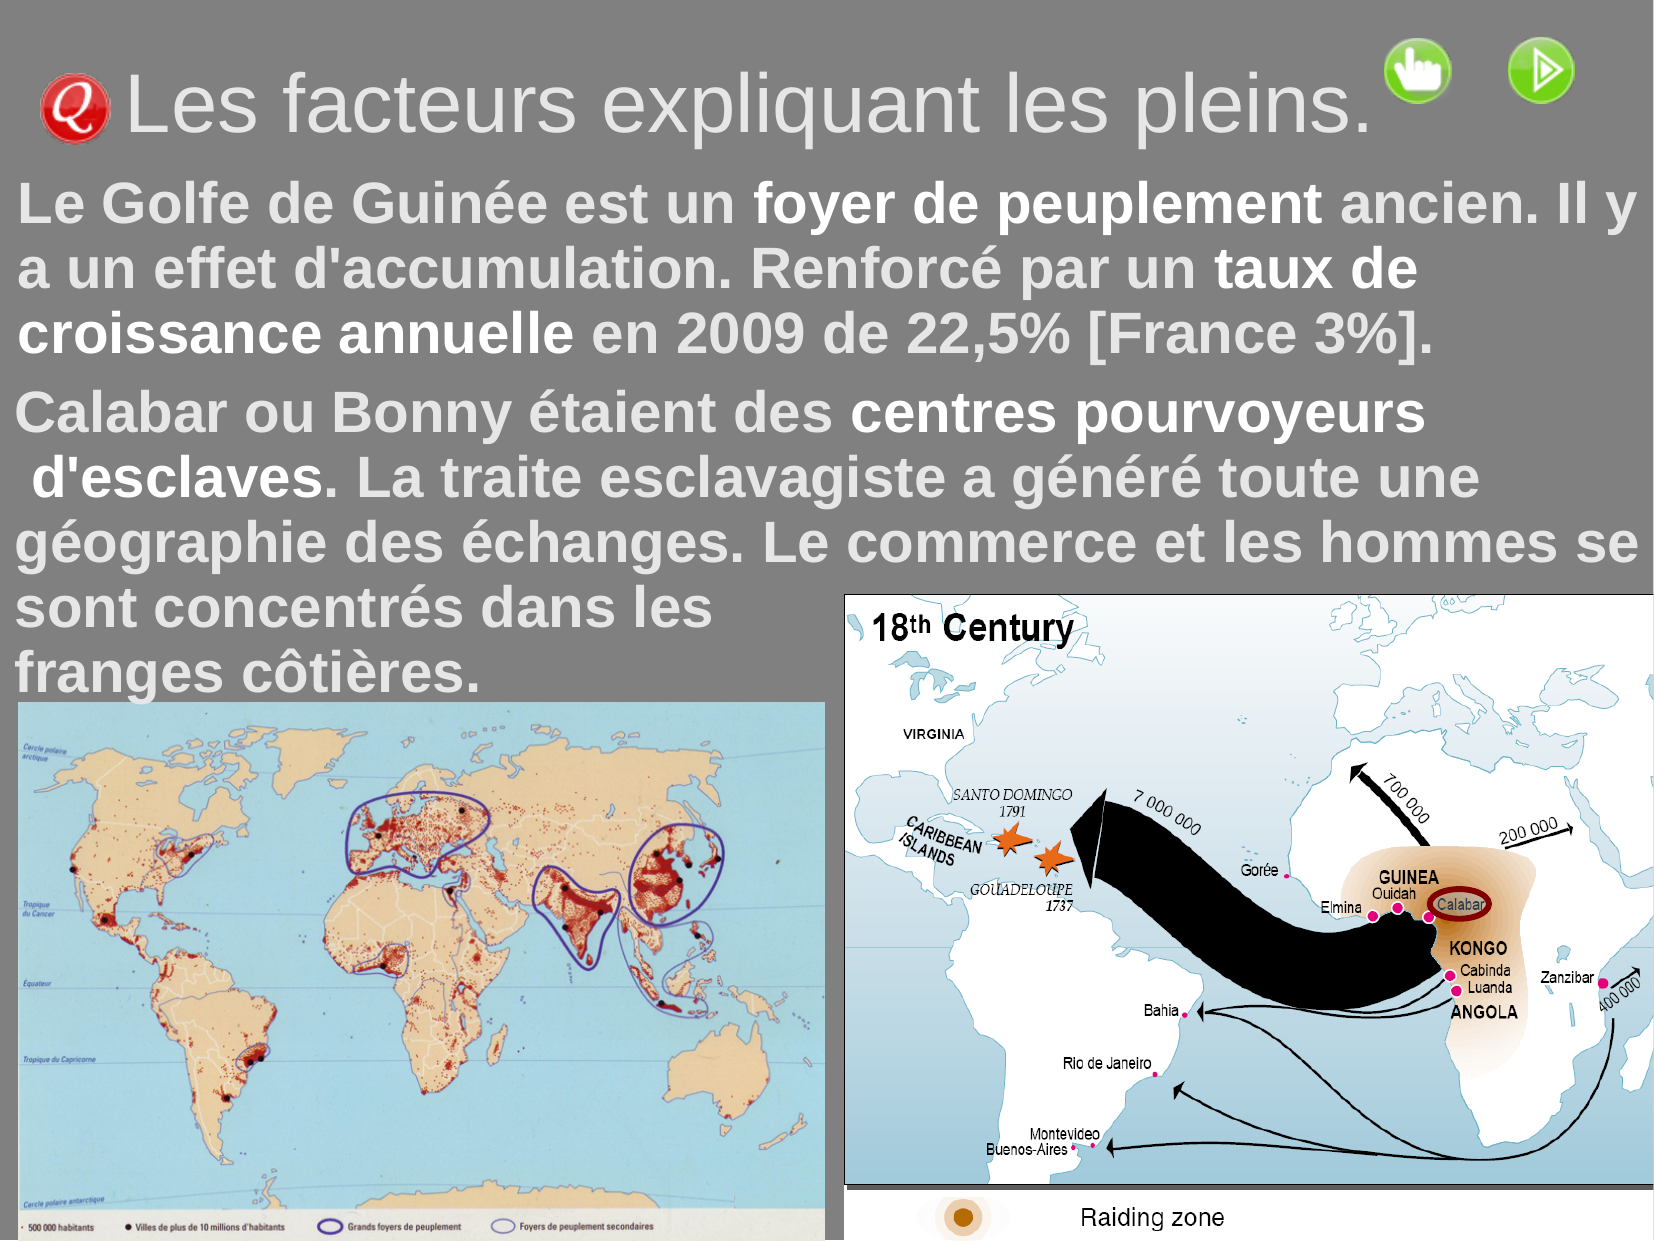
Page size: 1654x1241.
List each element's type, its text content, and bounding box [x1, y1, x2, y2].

text_box [1429, 889, 1490, 919]
picture [1384, 38, 1452, 104]
picture [844, 787, 1654, 1241]
picture [17, 787, 826, 1241]
text_box Le Golfe de Guinée est un foyer de peuplement ancien. Il y a un effet d'accumulation. Renforcé par un taux de croissance annuelle en 2009 de 22,5% [France 3%]. [3, 163, 1654, 372]
picture [40, 73, 111, 145]
text_box Calabar ou Bonny étaient des centres pourvoyeurs d'esclaves. La traite esclavagiste a généré toute une géographie des échanges. Le commerce et les hommes se sont concentrés dans les franges côtières. [0, 372, 1654, 787]
picture [1508, 37, 1575, 104]
title Les facteurs expliquant les pleins. [6, 17, 1495, 163]
